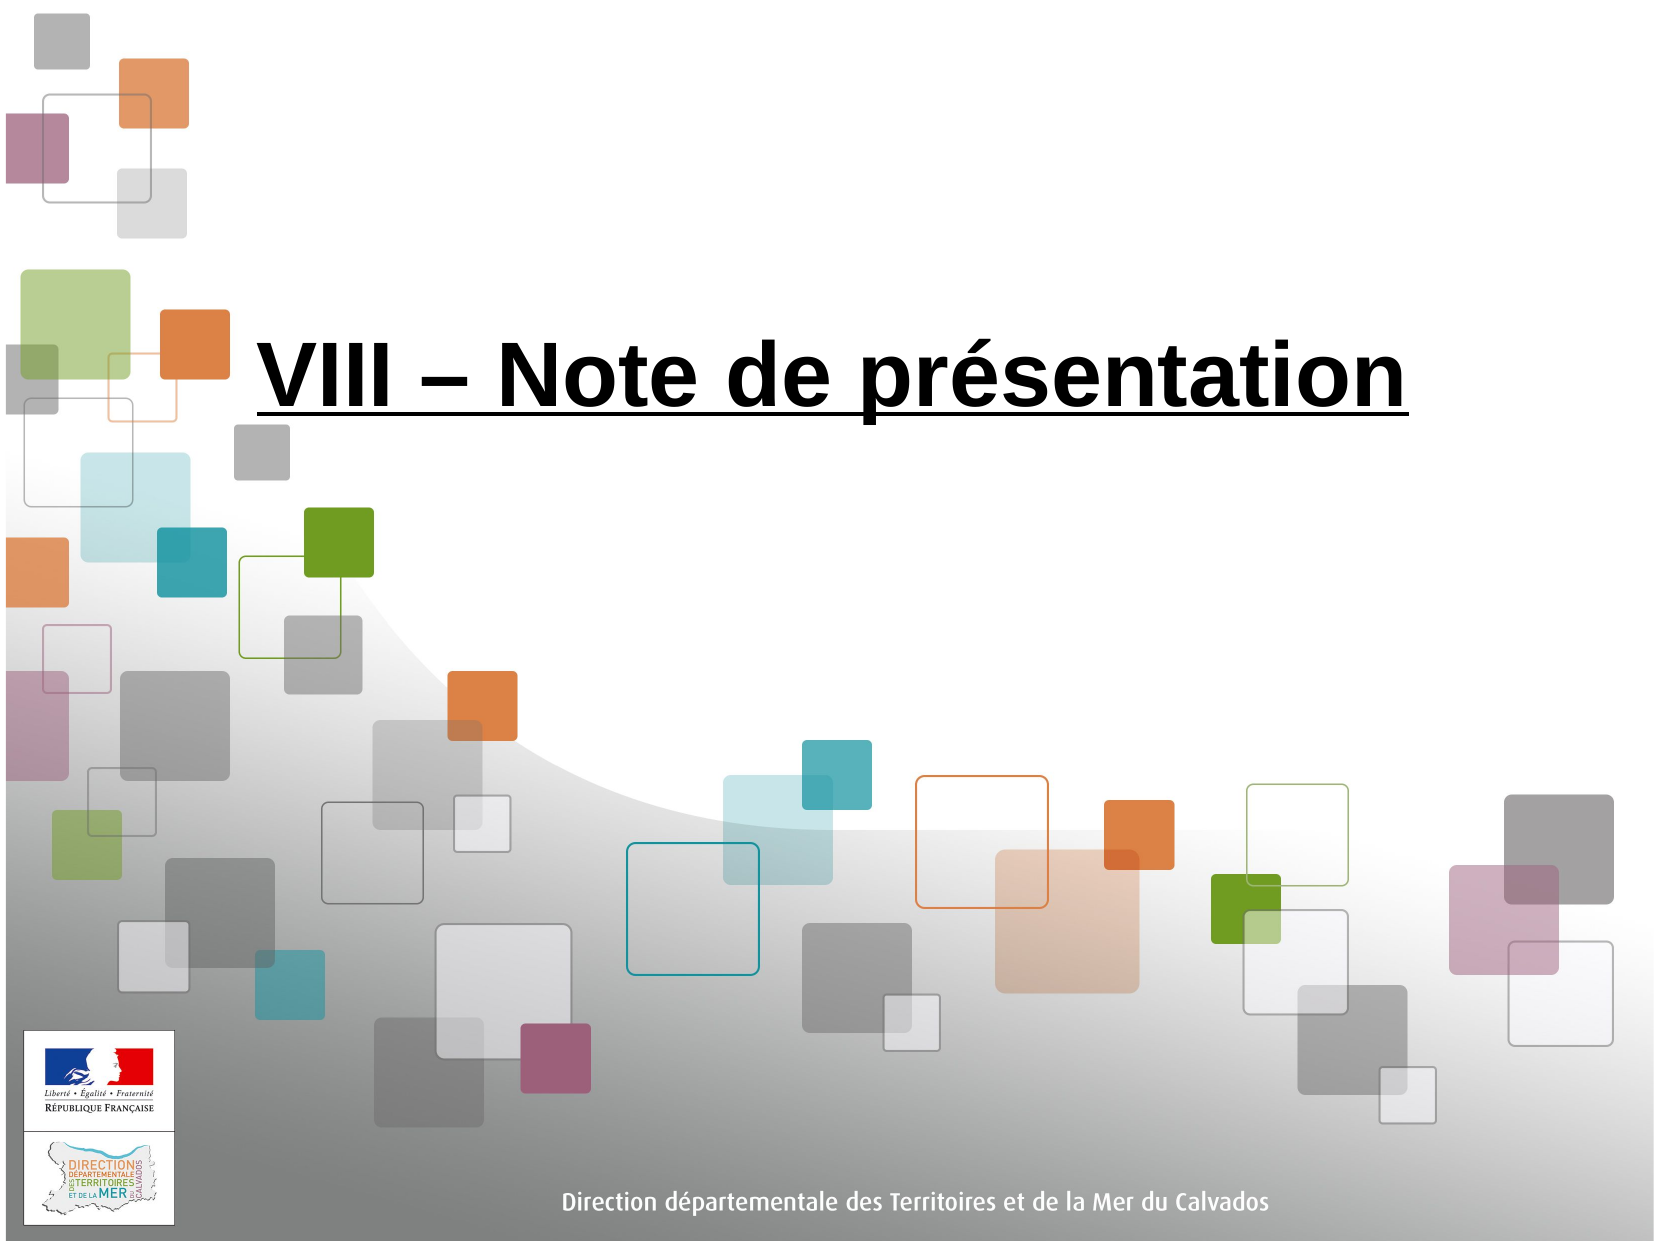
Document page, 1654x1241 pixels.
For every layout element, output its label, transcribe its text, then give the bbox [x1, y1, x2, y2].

title VIII – Note de présentation [129, 307, 1536, 514]
picture [5, 3, 1654, 1241]
